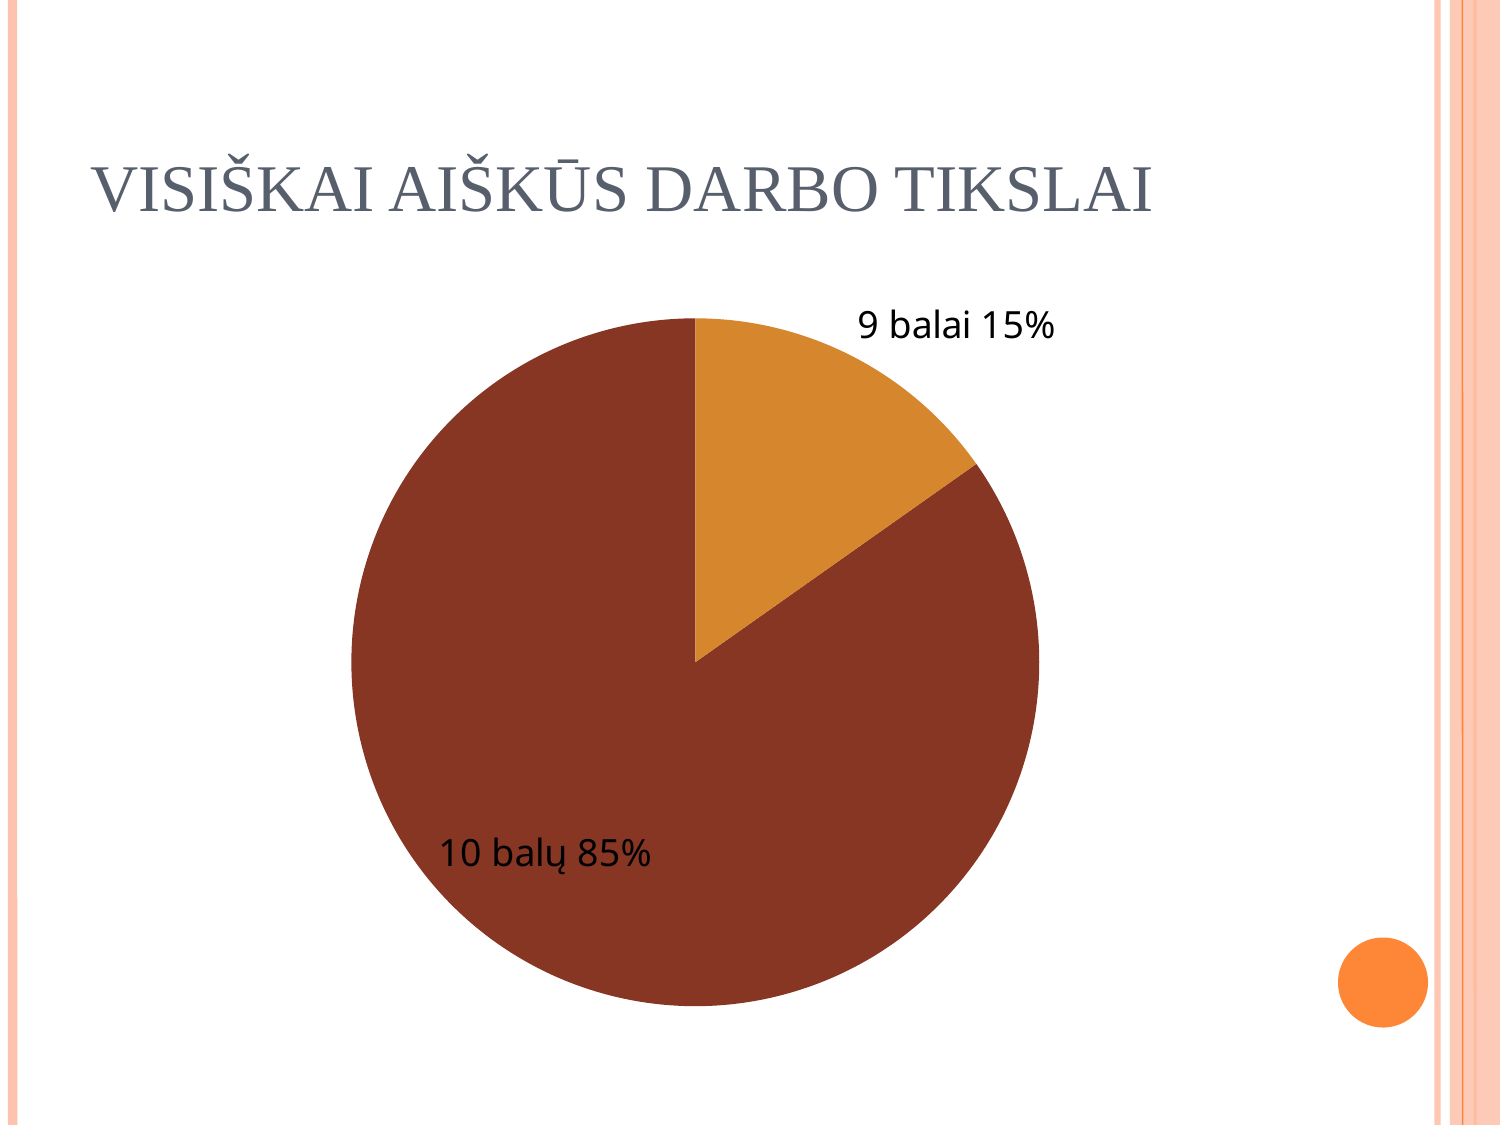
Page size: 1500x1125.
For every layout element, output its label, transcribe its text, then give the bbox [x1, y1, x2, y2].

title Visiškai aiškūs darbo tikslai [75, 45, 1300, 233]
chart [75, 262, 1300, 1062]
